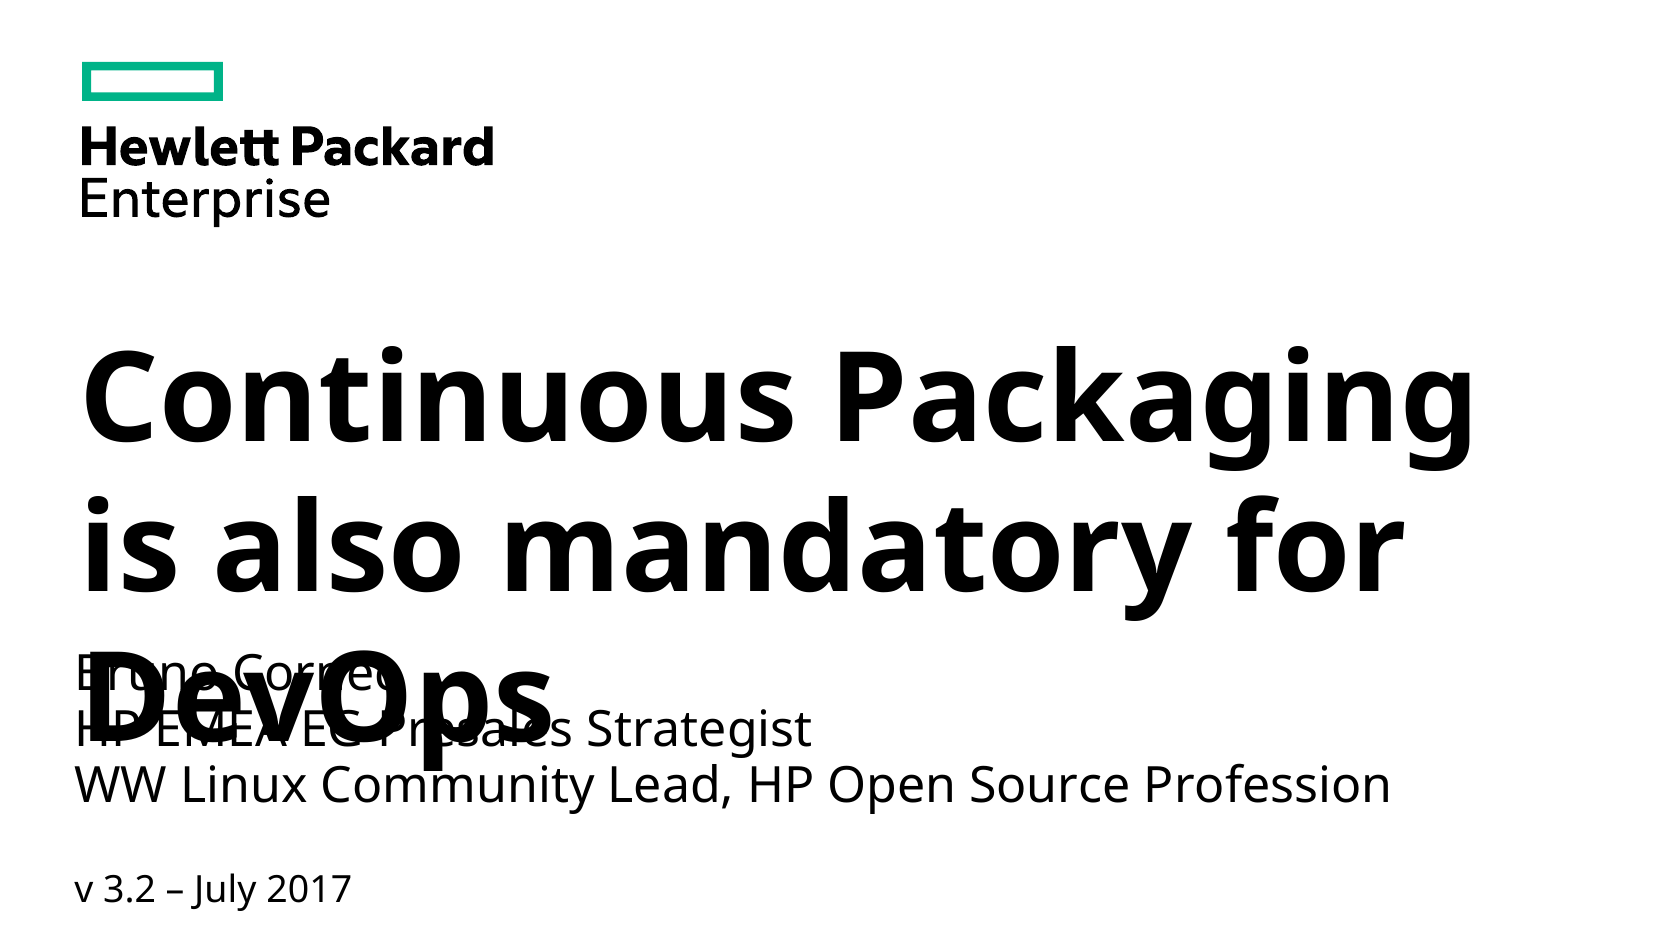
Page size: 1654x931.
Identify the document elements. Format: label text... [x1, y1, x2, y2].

title Continuous Packaging is also mandatory for DevOps [65, 308, 1628, 833]
